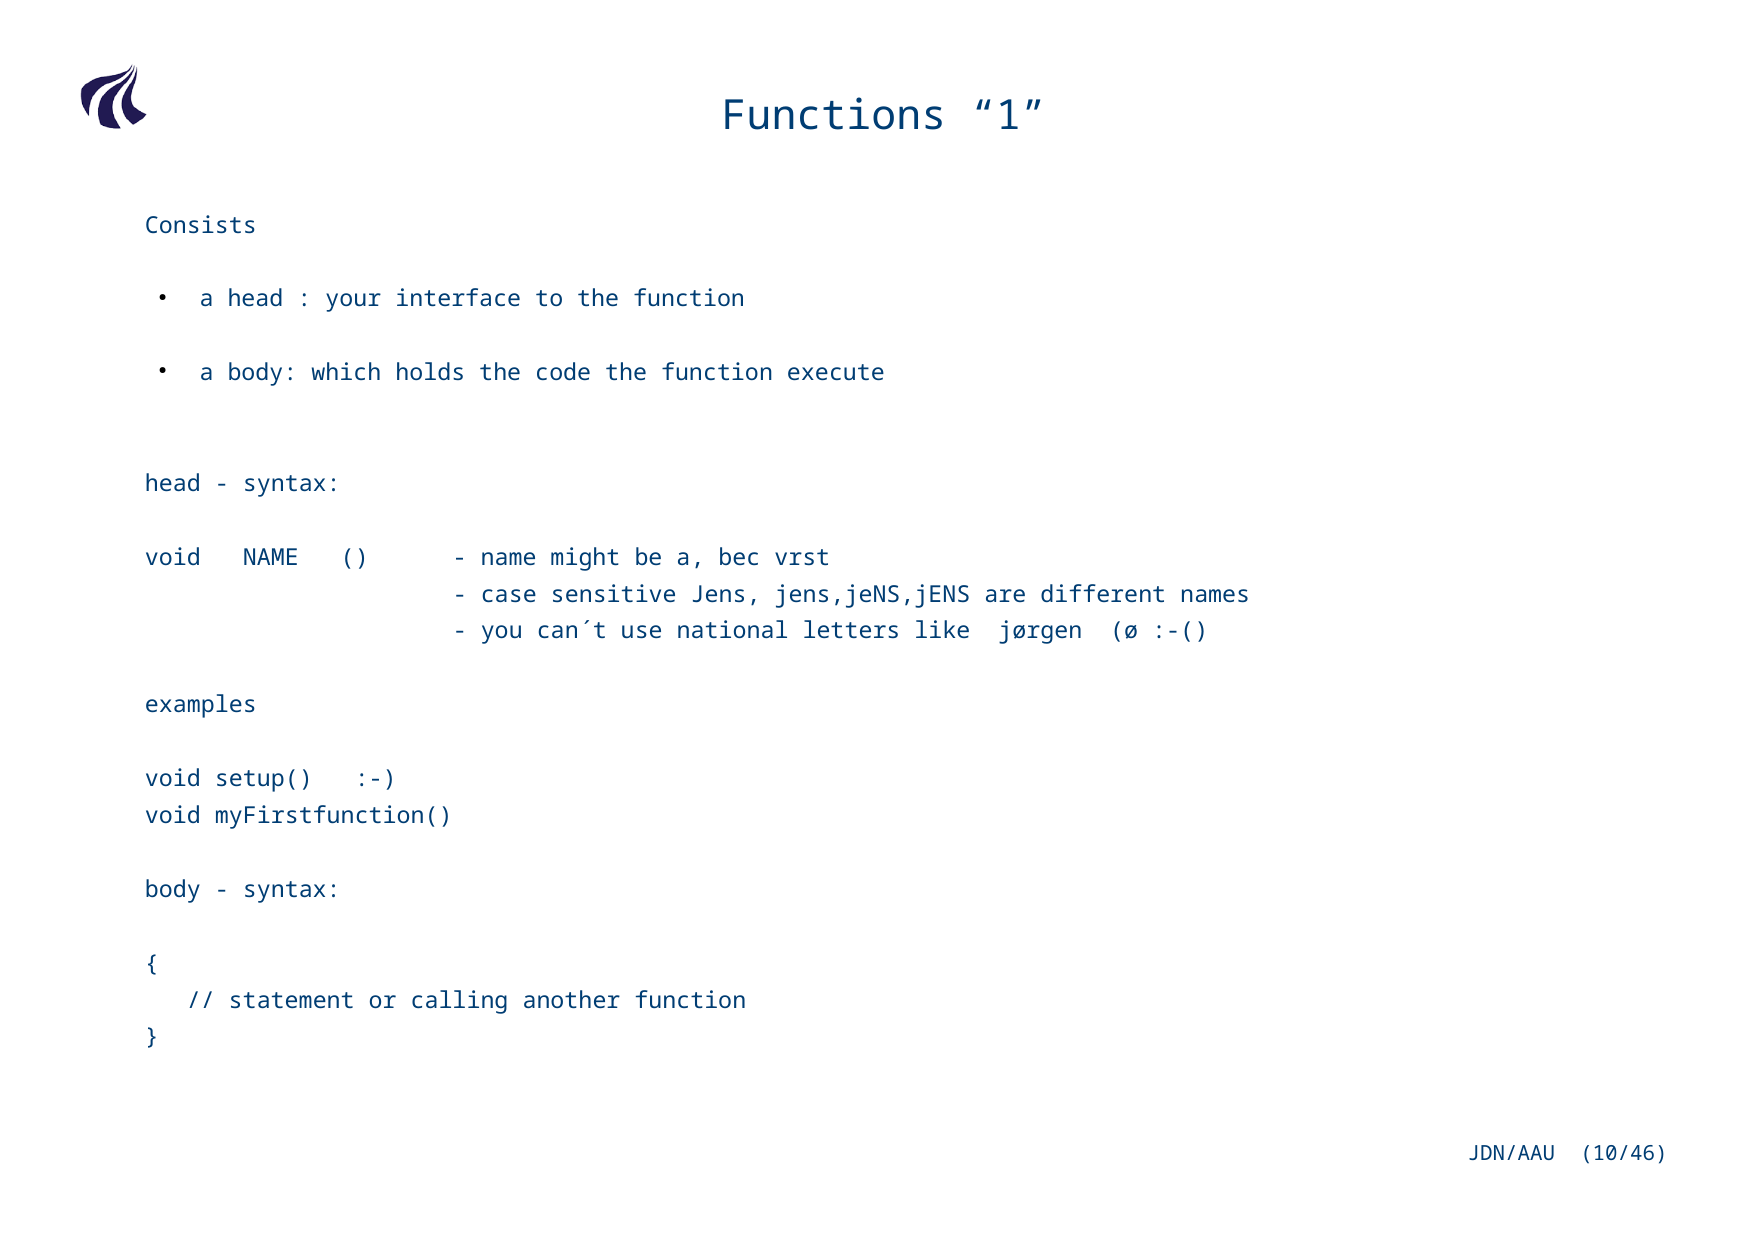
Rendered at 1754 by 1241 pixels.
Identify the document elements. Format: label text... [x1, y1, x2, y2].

title Functions “1” [148, 72, 1621, 155]
picture [76, 60, 151, 131]
list Consists a head : your interface to the function a body: which holds the code the function execute head - syntax: void NAME () - name might be a, bec vrst - case sensitive Jens, jens,jeNS,jENS are different names - you can´t use national letters like jørgen (ø :-() examples void setup() :-) void myFirstfunction() body - syntax: { // statement or calling another function } [144, 208, 1618, 1064]
